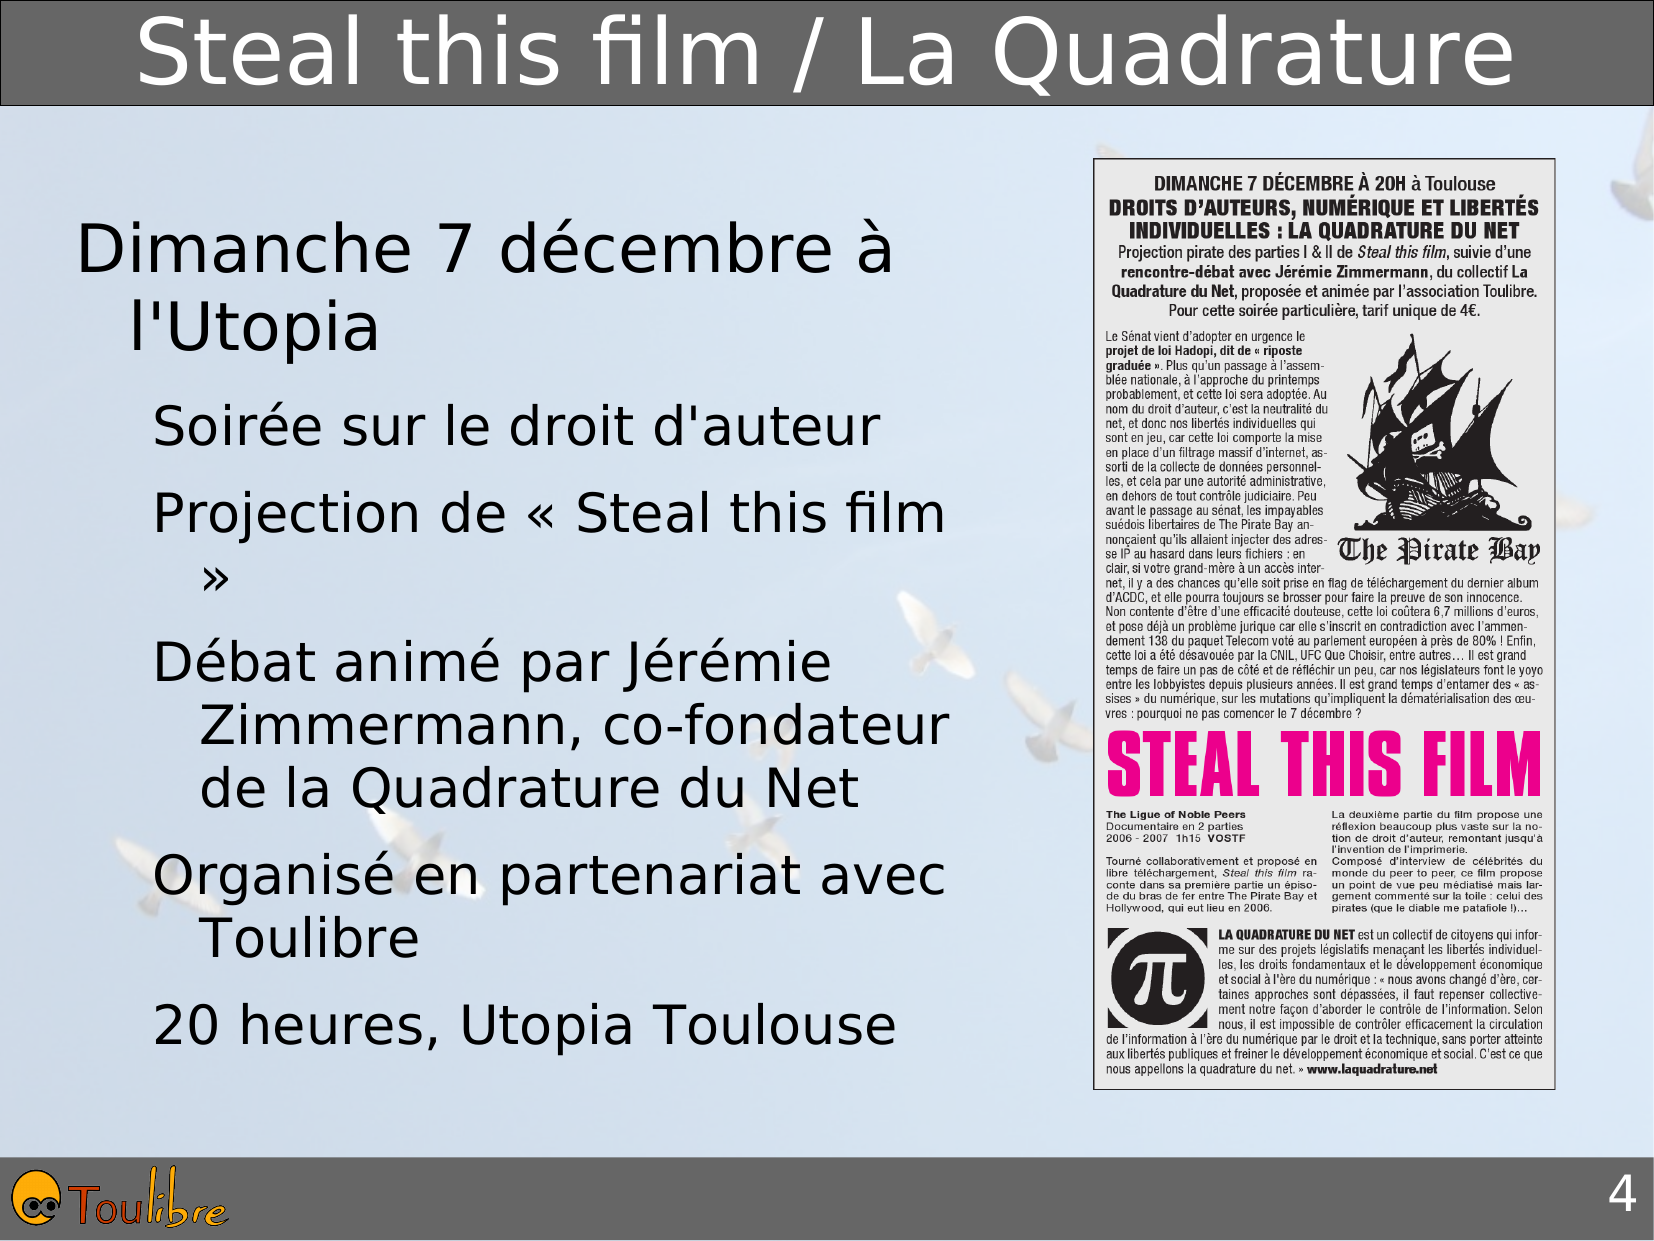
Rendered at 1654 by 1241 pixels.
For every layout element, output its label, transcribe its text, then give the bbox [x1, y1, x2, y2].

picture [11, 1165, 229, 1228]
picture [1093, 158, 1556, 1090]
list Dimanche 7 décembre à l'Utopia Soirée sur le droit d'auteur Projection de « Steal this film » Débat animé par Jérémie Zimmermann, co-fondateur de la Quadrature du Net Organisé en partenariat avec Toulibre 20 heures, Utopia Toulouse [57, 210, 954, 1057]
title Steal this film / La Quadrature [0, 0, 1654, 107]
